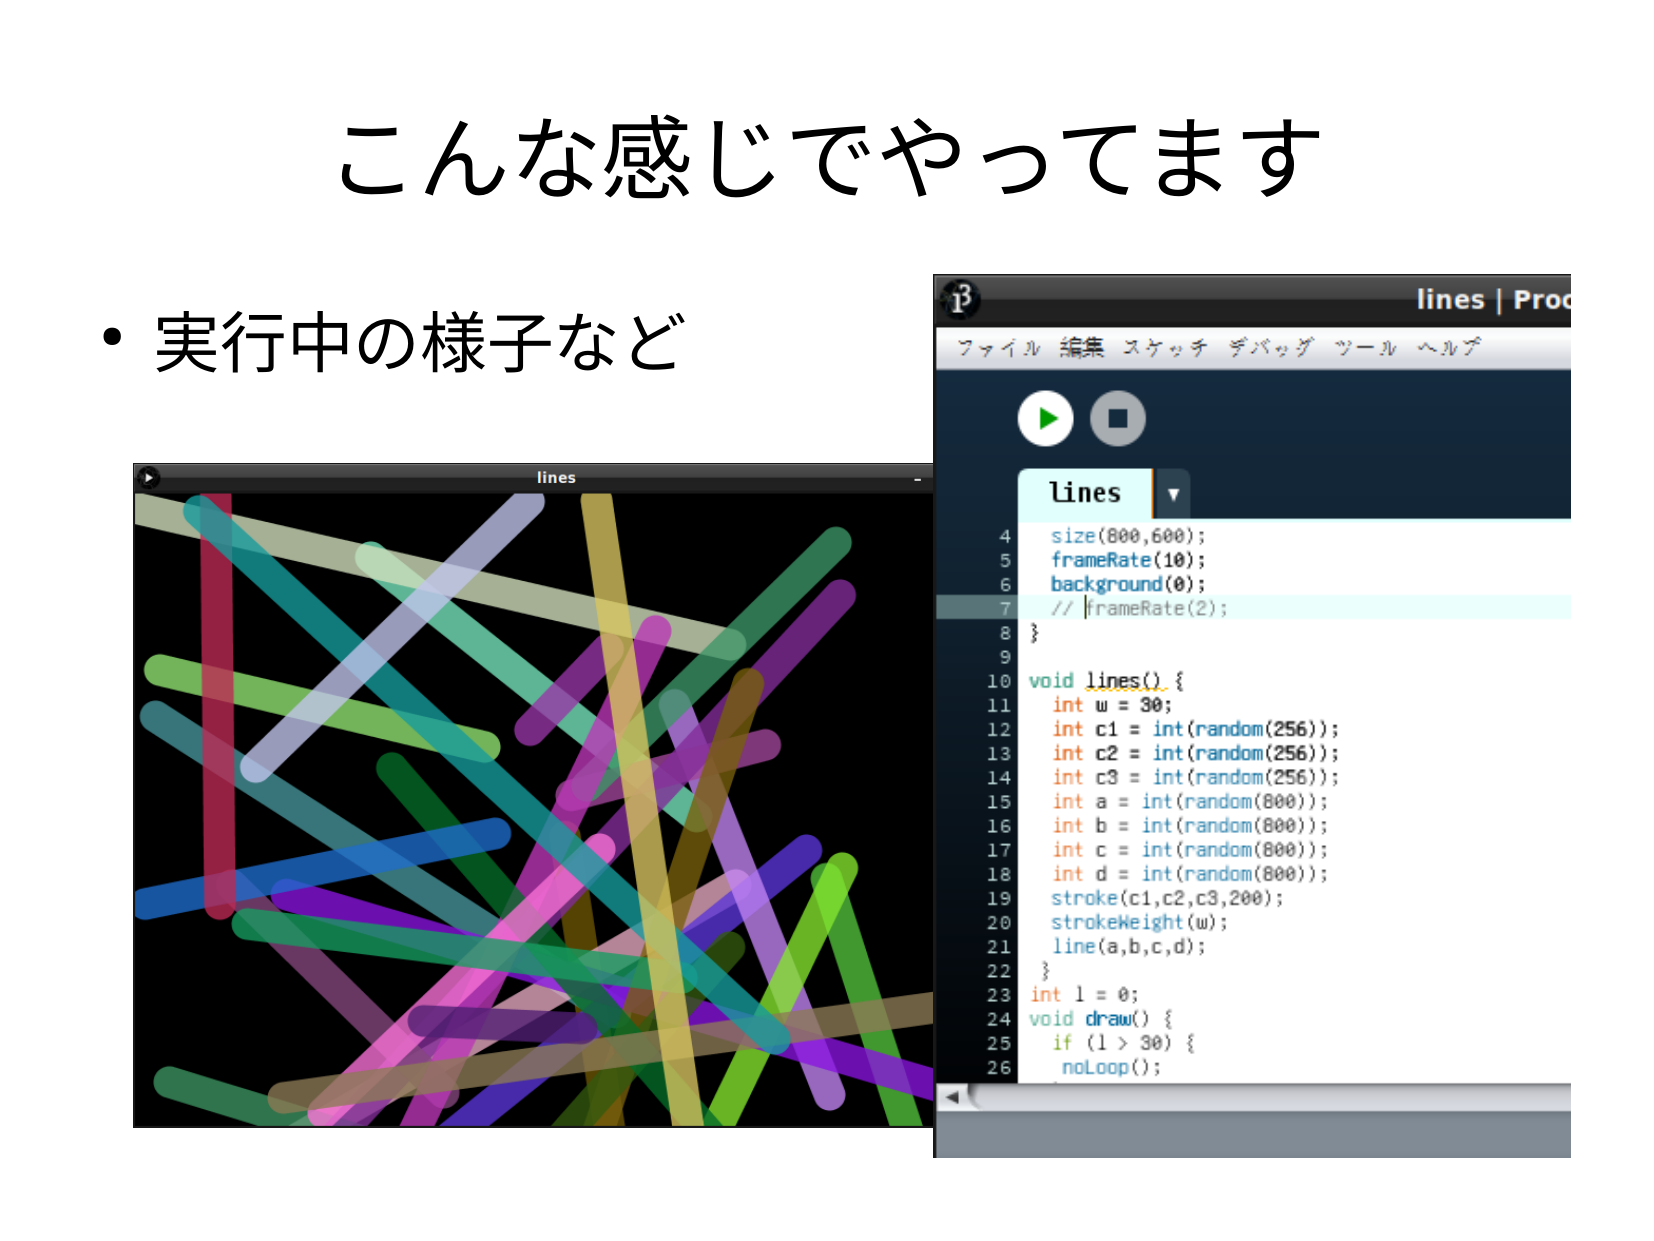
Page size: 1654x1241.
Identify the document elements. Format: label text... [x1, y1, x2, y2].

picture [133, 274, 1571, 1158]
title こんな感じでやってます [82, 49, 1571, 257]
list 実行中の様子など [82, 290, 933, 1010]
